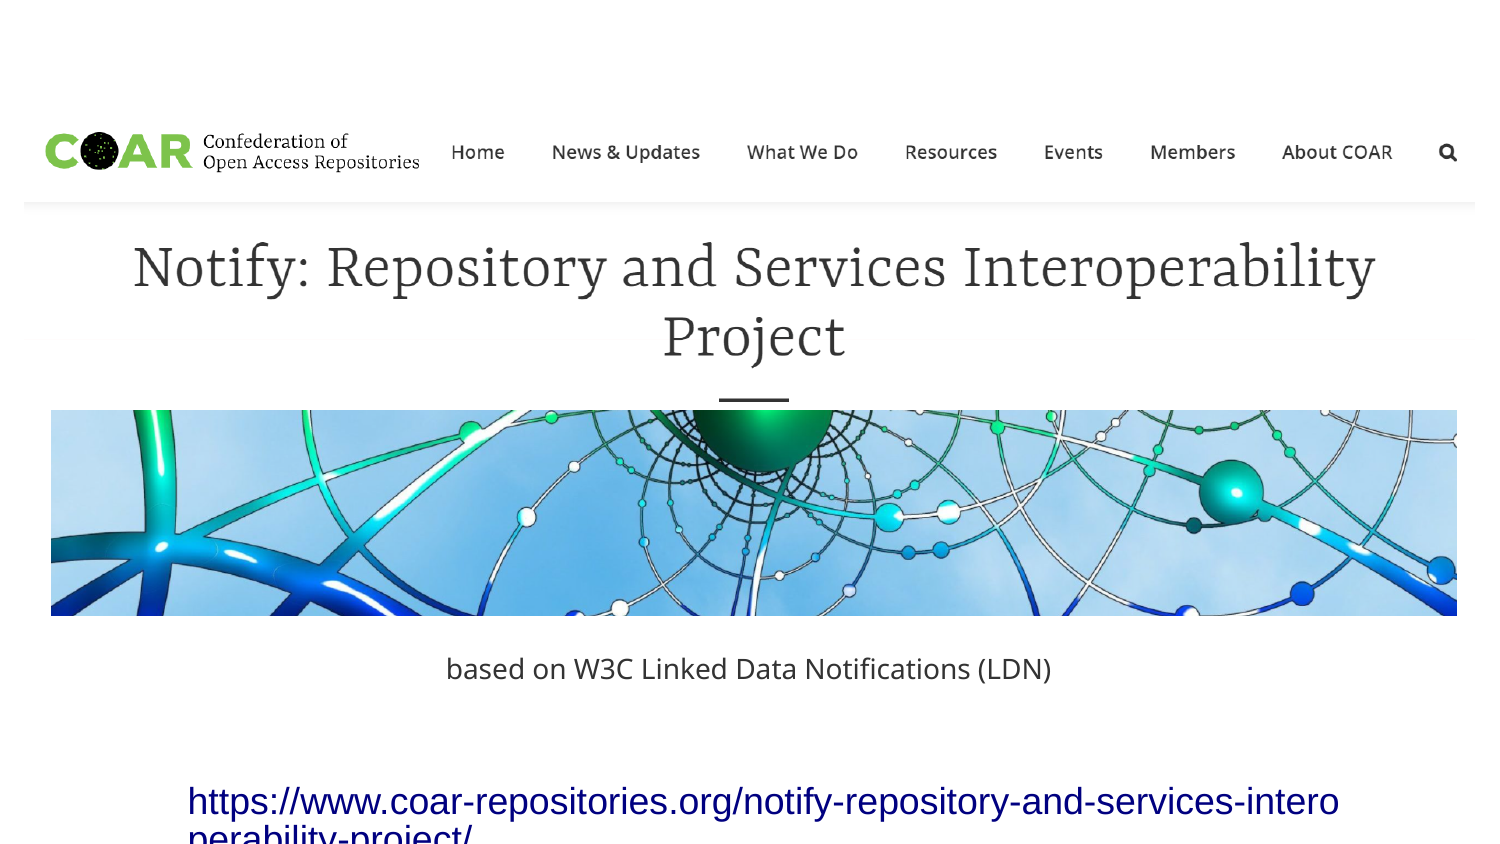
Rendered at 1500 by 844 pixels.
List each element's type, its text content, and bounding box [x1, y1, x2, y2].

picture [24, 103, 1475, 644]
text_box https://www.coar-repositories.org/notify-repository-and-services-interoperability-project/ [172, 762, 1369, 838]
text_box based on W3C Linked Data Notifications (LDN) [142, 636, 1356, 721]
